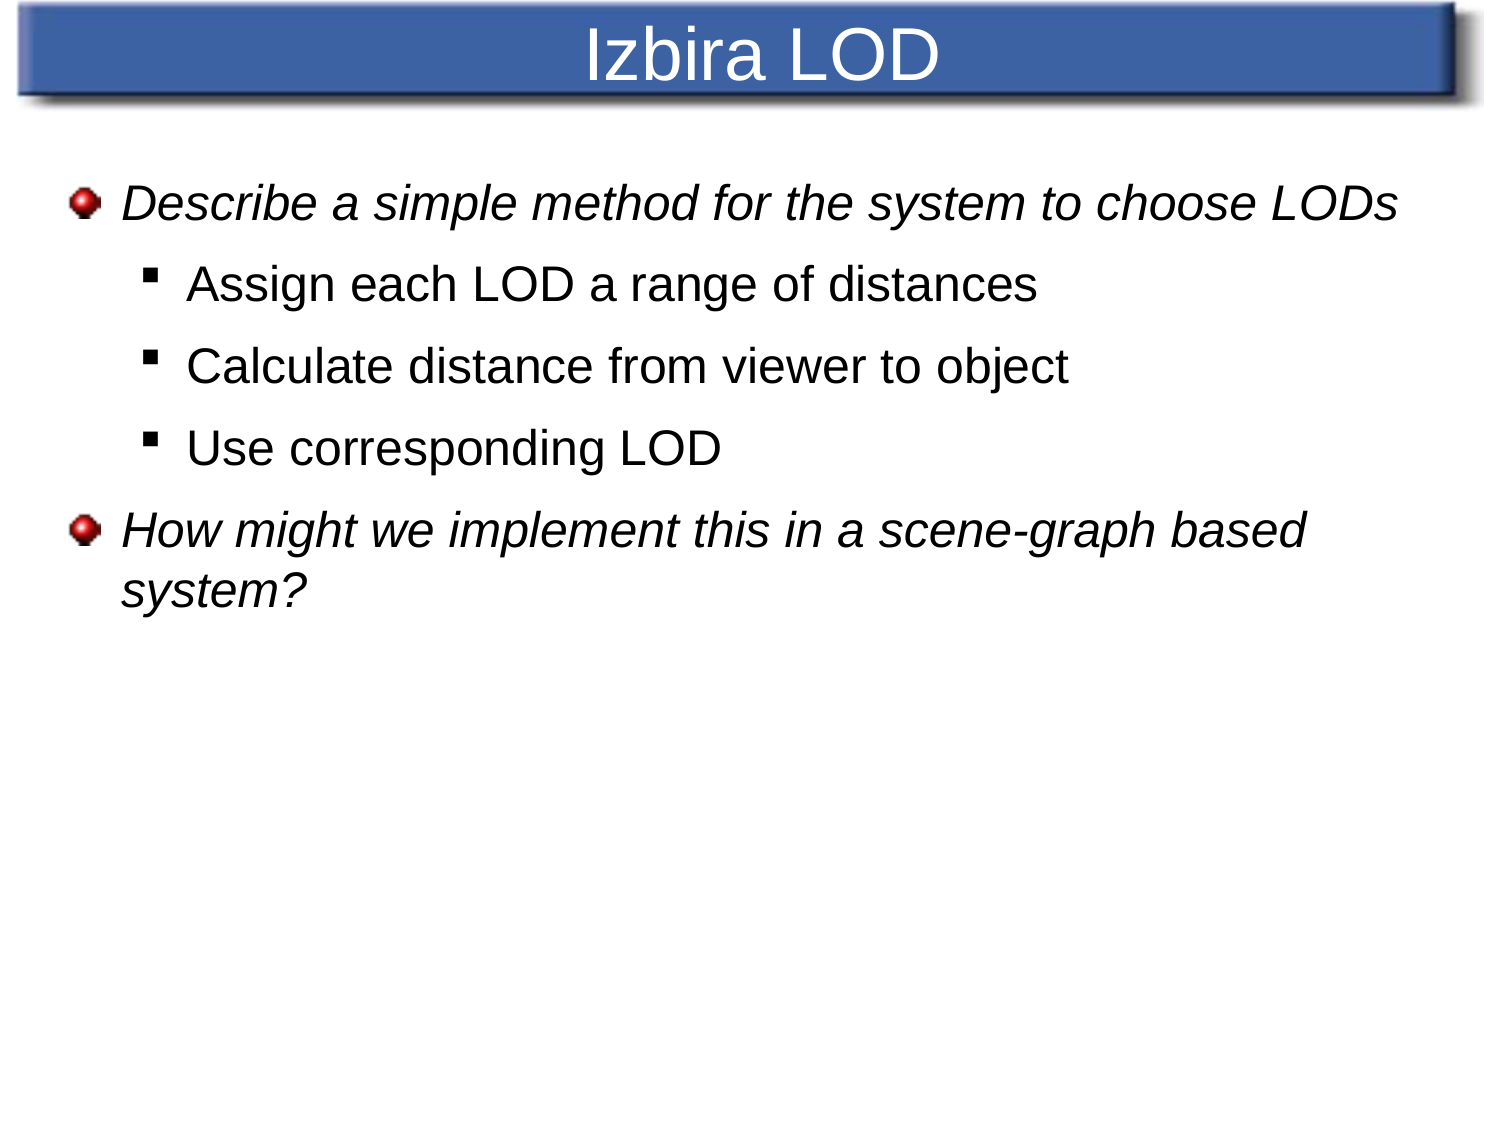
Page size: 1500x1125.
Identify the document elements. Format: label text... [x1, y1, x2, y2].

list Describe a simple method for the system to choose LODs Assign each LOD a range of distances Calculate distance from viewer to object Use corresponding LOD How might we implement this in a scene-graph based system? [50, 162, 1463, 1088]
title Izbira LOD [24, 0, 1500, 103]
picture [16, 0, 1484, 113]
